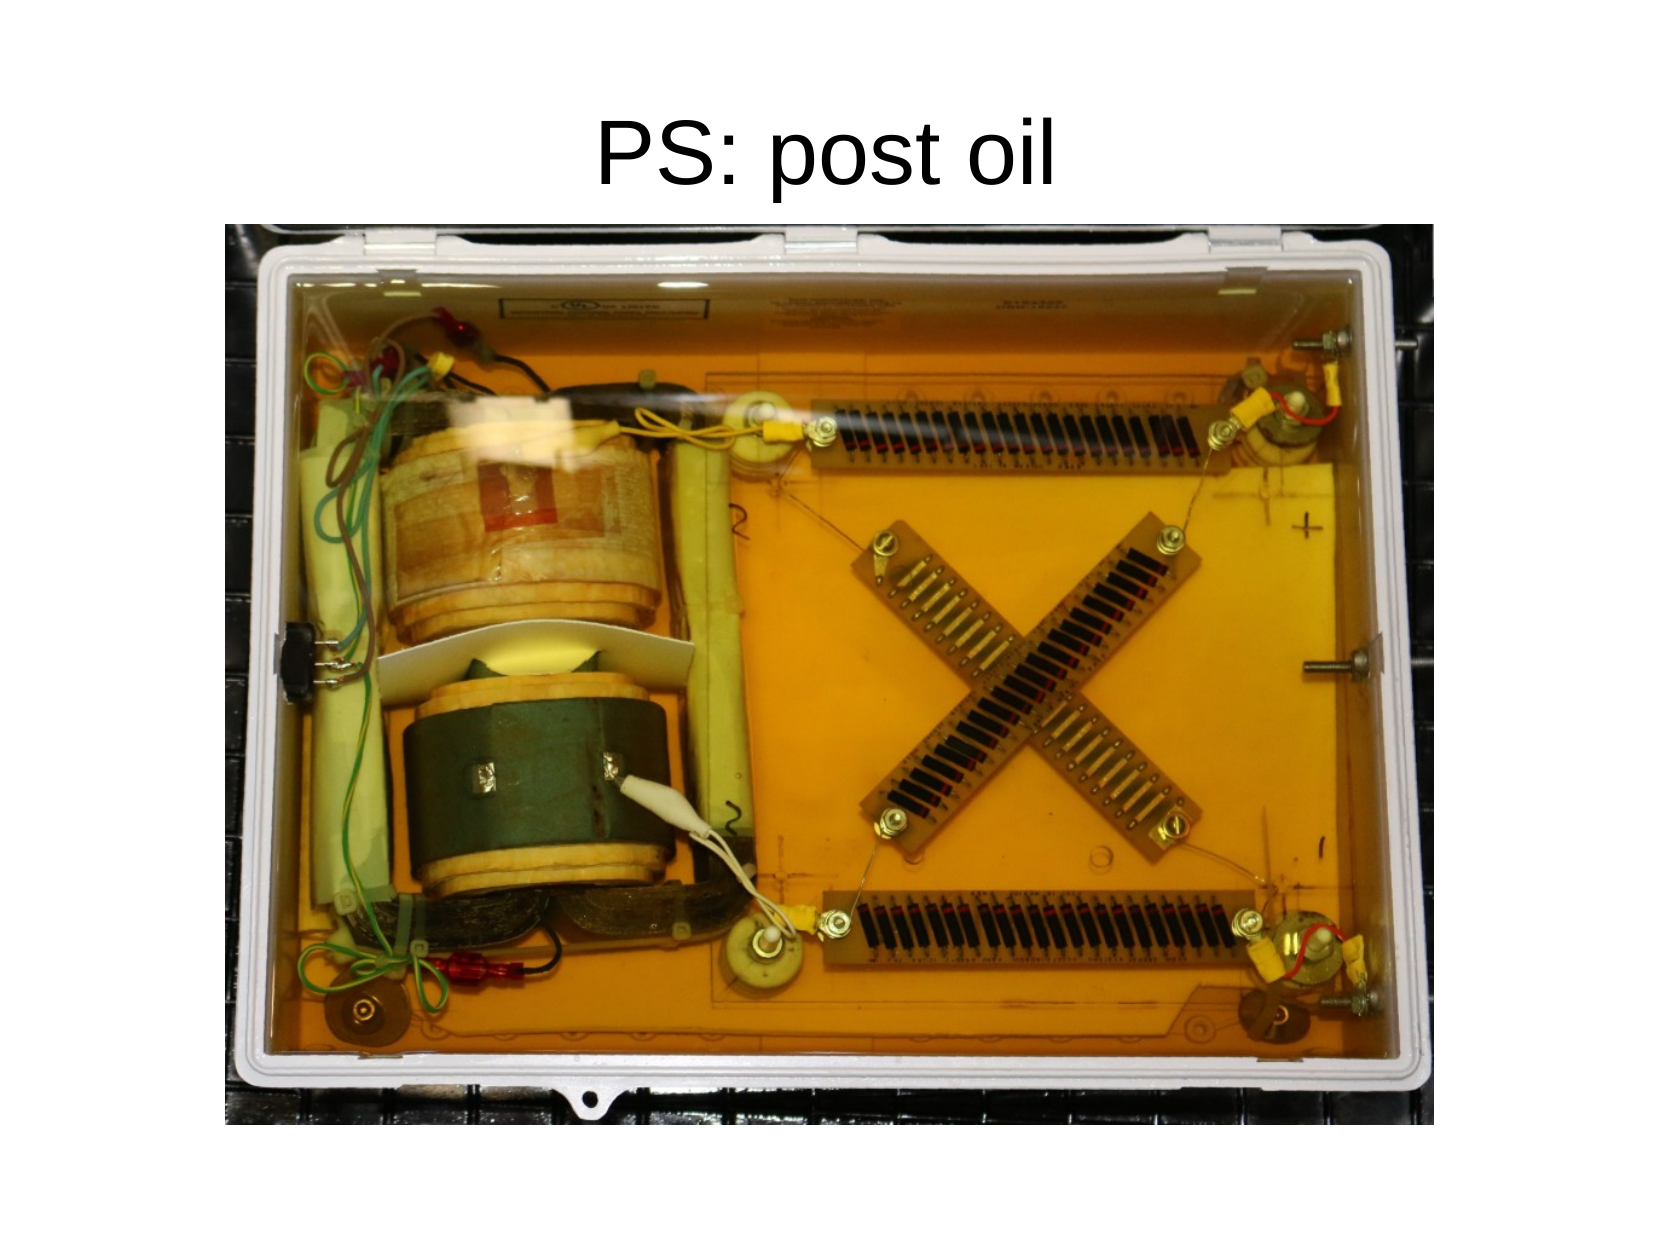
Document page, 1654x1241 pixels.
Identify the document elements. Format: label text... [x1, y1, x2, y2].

title PS: post oil [82, 49, 1571, 257]
picture [225, 224, 1434, 1126]
